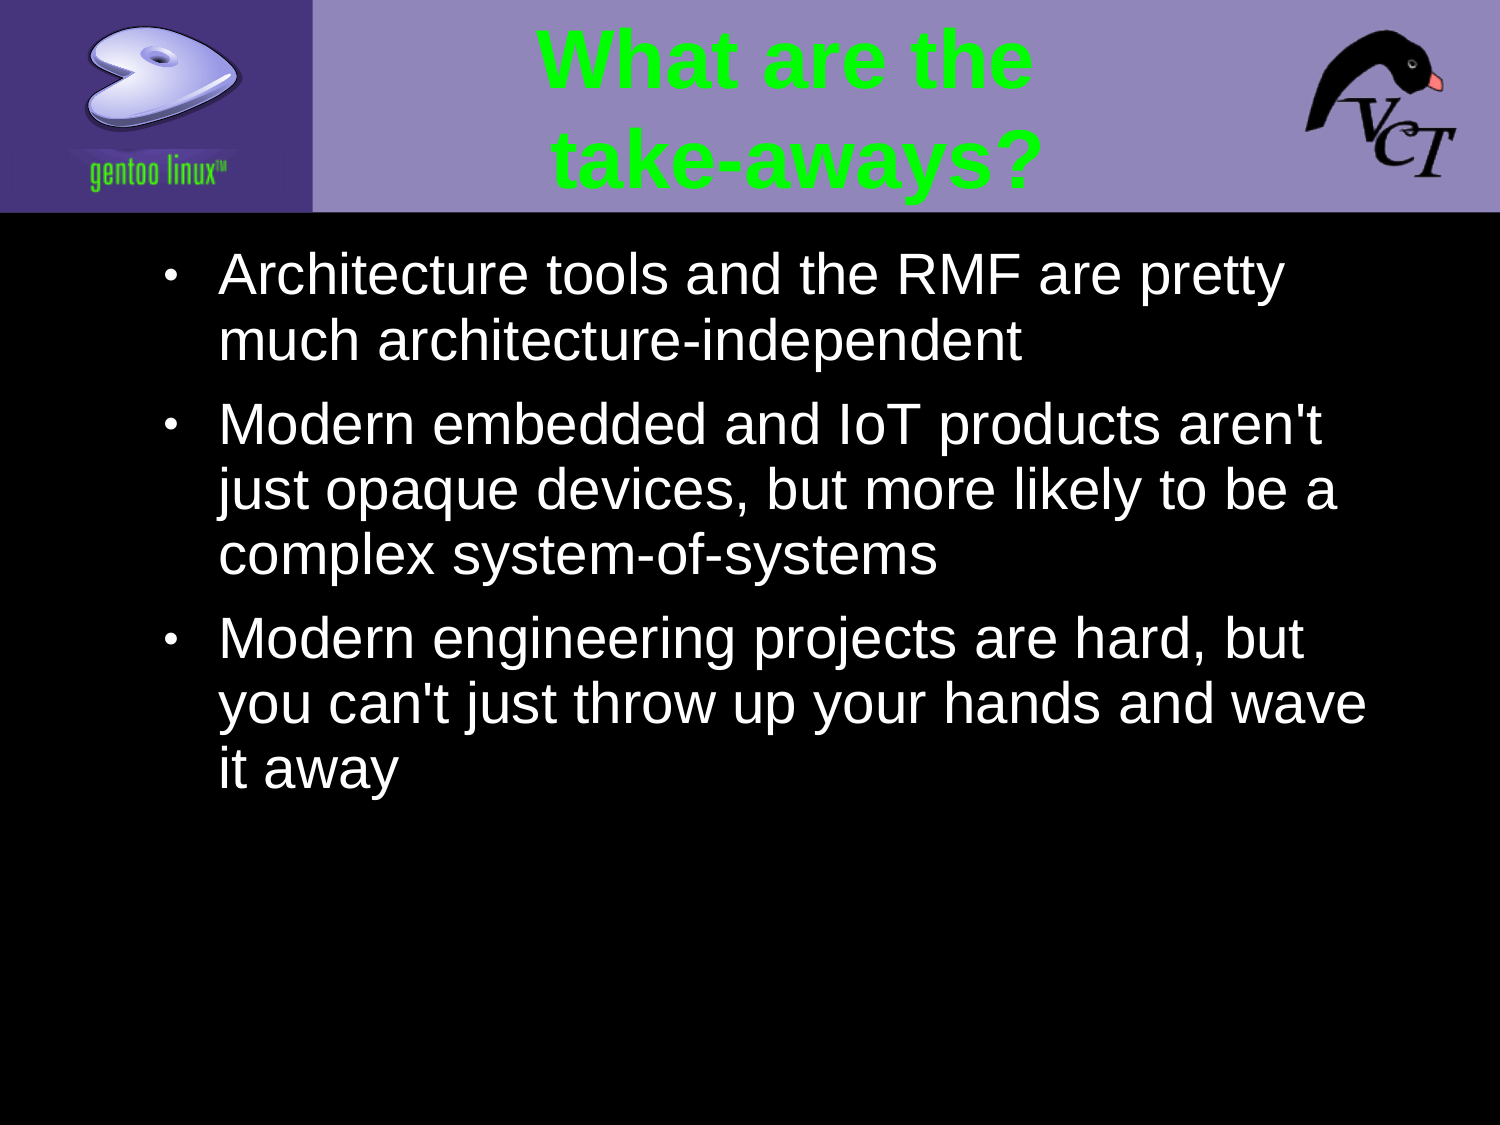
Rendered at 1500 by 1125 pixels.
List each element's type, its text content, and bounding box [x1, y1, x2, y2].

list Architecture tools and the RMF are pretty much architecture-independent Modern embedded and IoT products aren't just opaque devices, but more likely to be a complex system-of-systems Modern engineering projects are hard, but you can't just throw up your hands and wave it away [96, 242, 1397, 959]
picture [1292, 21, 1471, 189]
picture [0, 149, 300, 195]
title What are the take-aways? [324, 6, 1271, 206]
